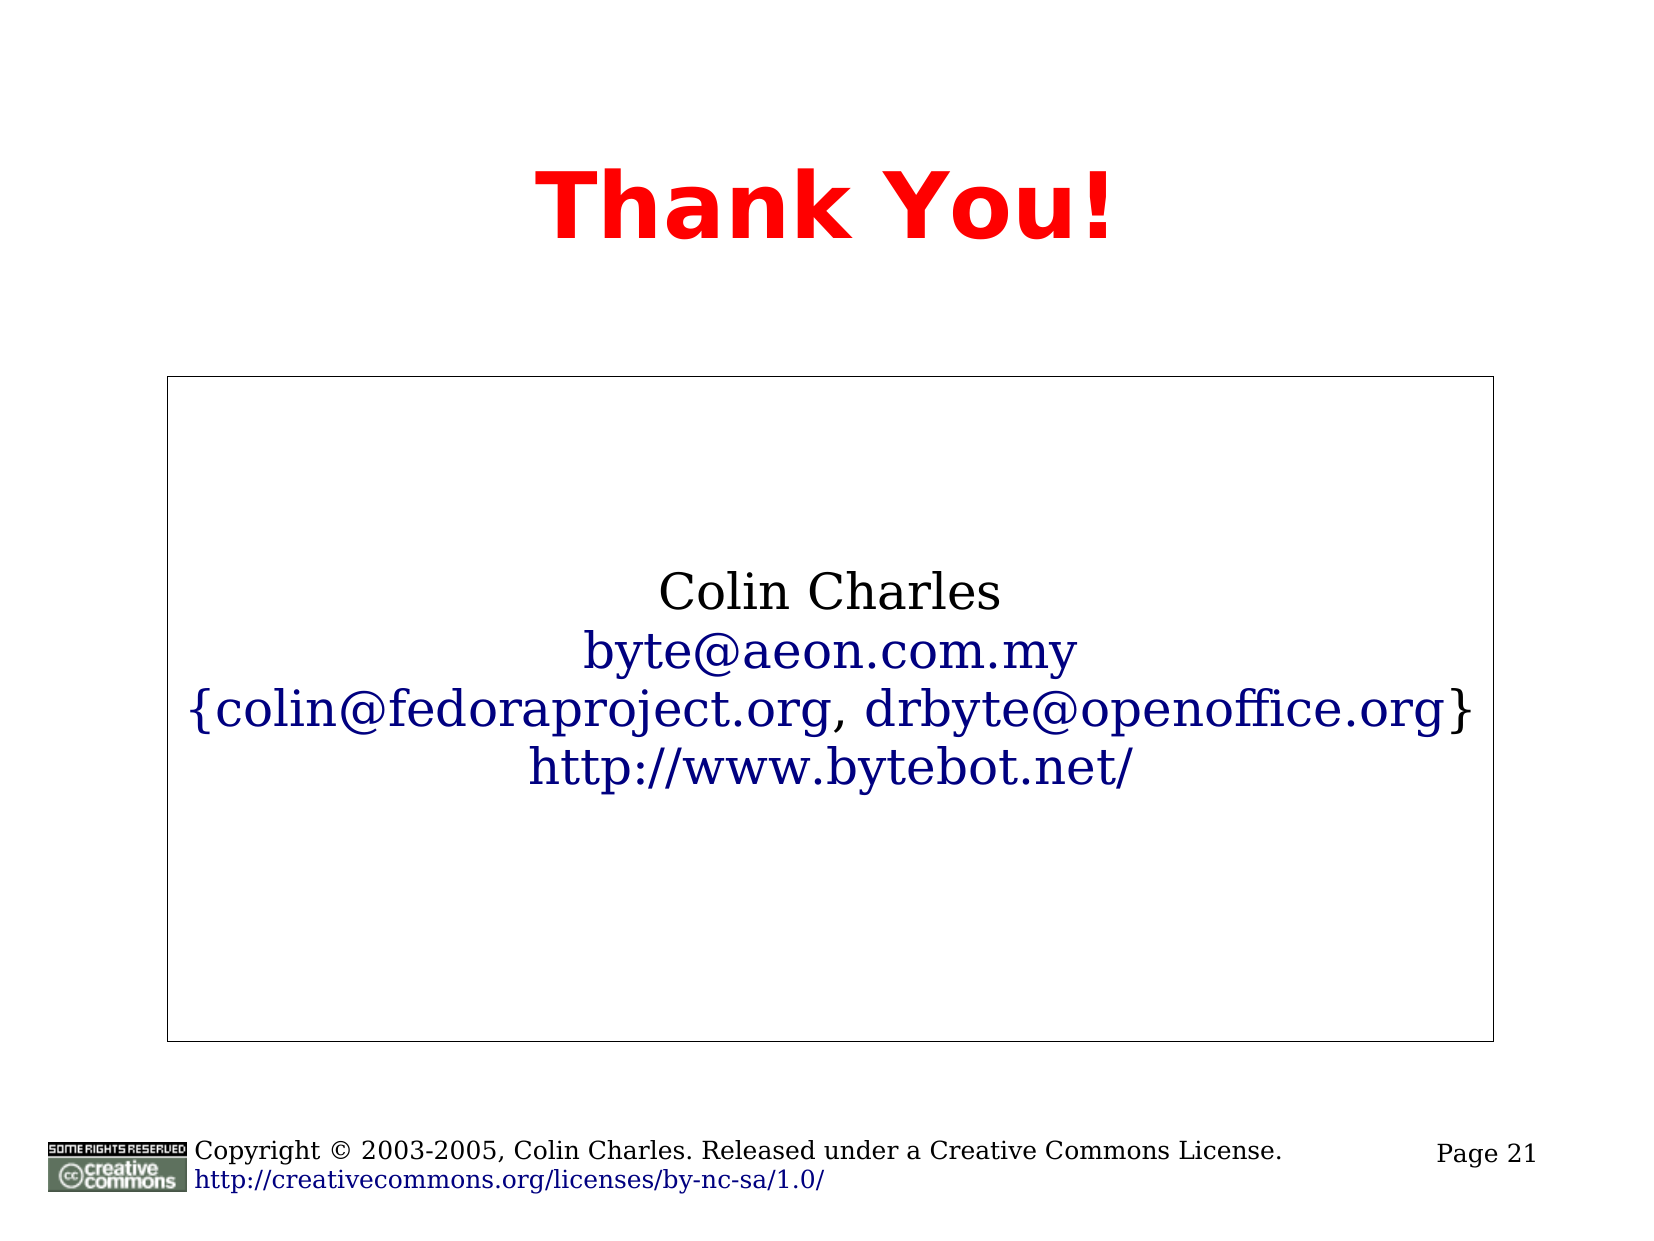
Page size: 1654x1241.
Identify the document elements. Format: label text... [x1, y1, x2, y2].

picture [48, 1142, 187, 1192]
text_box Colin Charles byte@aeon.com.my {colin@fedoraproject.org, drbyte@openoffice.org} http://www.bytebot.net/ [167, 376, 1494, 1042]
title Thank You! [121, 102, 1534, 311]
